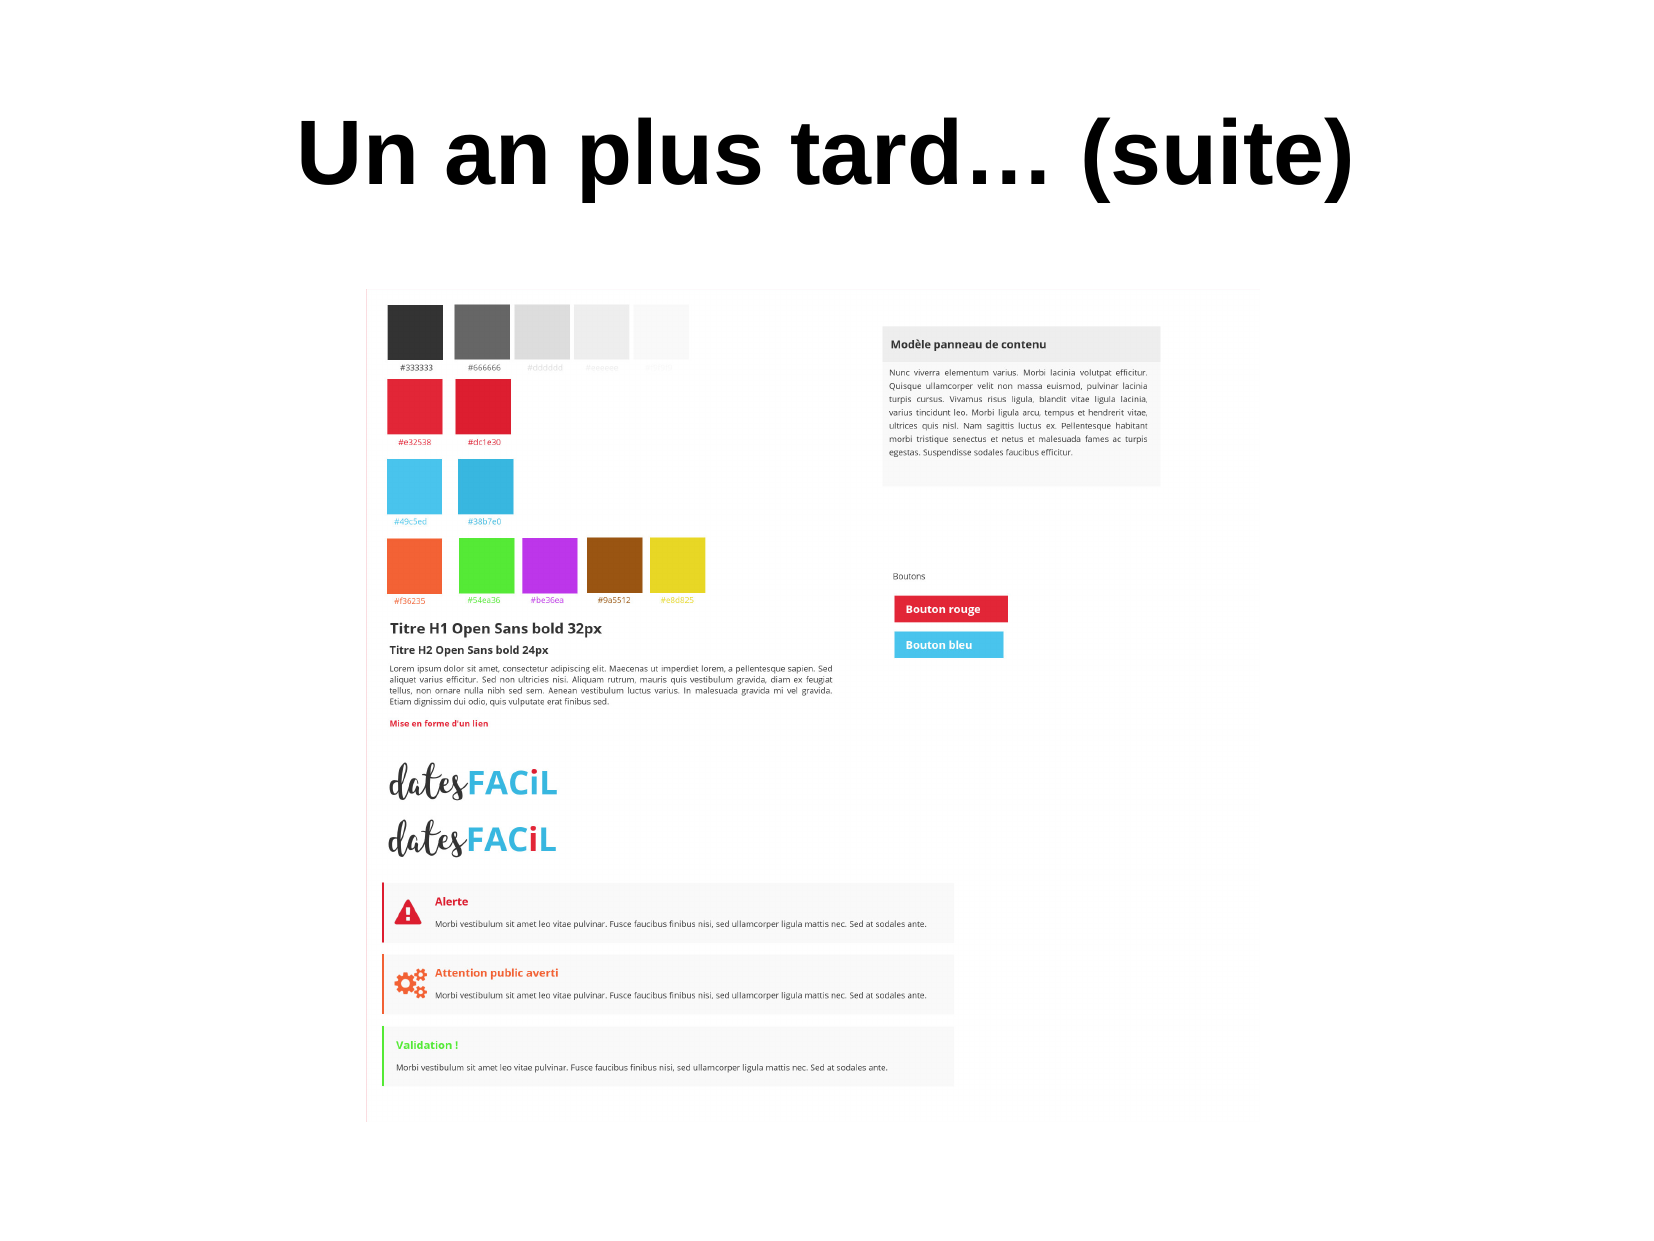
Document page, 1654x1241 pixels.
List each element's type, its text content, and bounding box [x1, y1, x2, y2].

picture [366, 289, 1260, 1123]
title Un an plus tard… (suite) [82, 49, 1571, 257]
